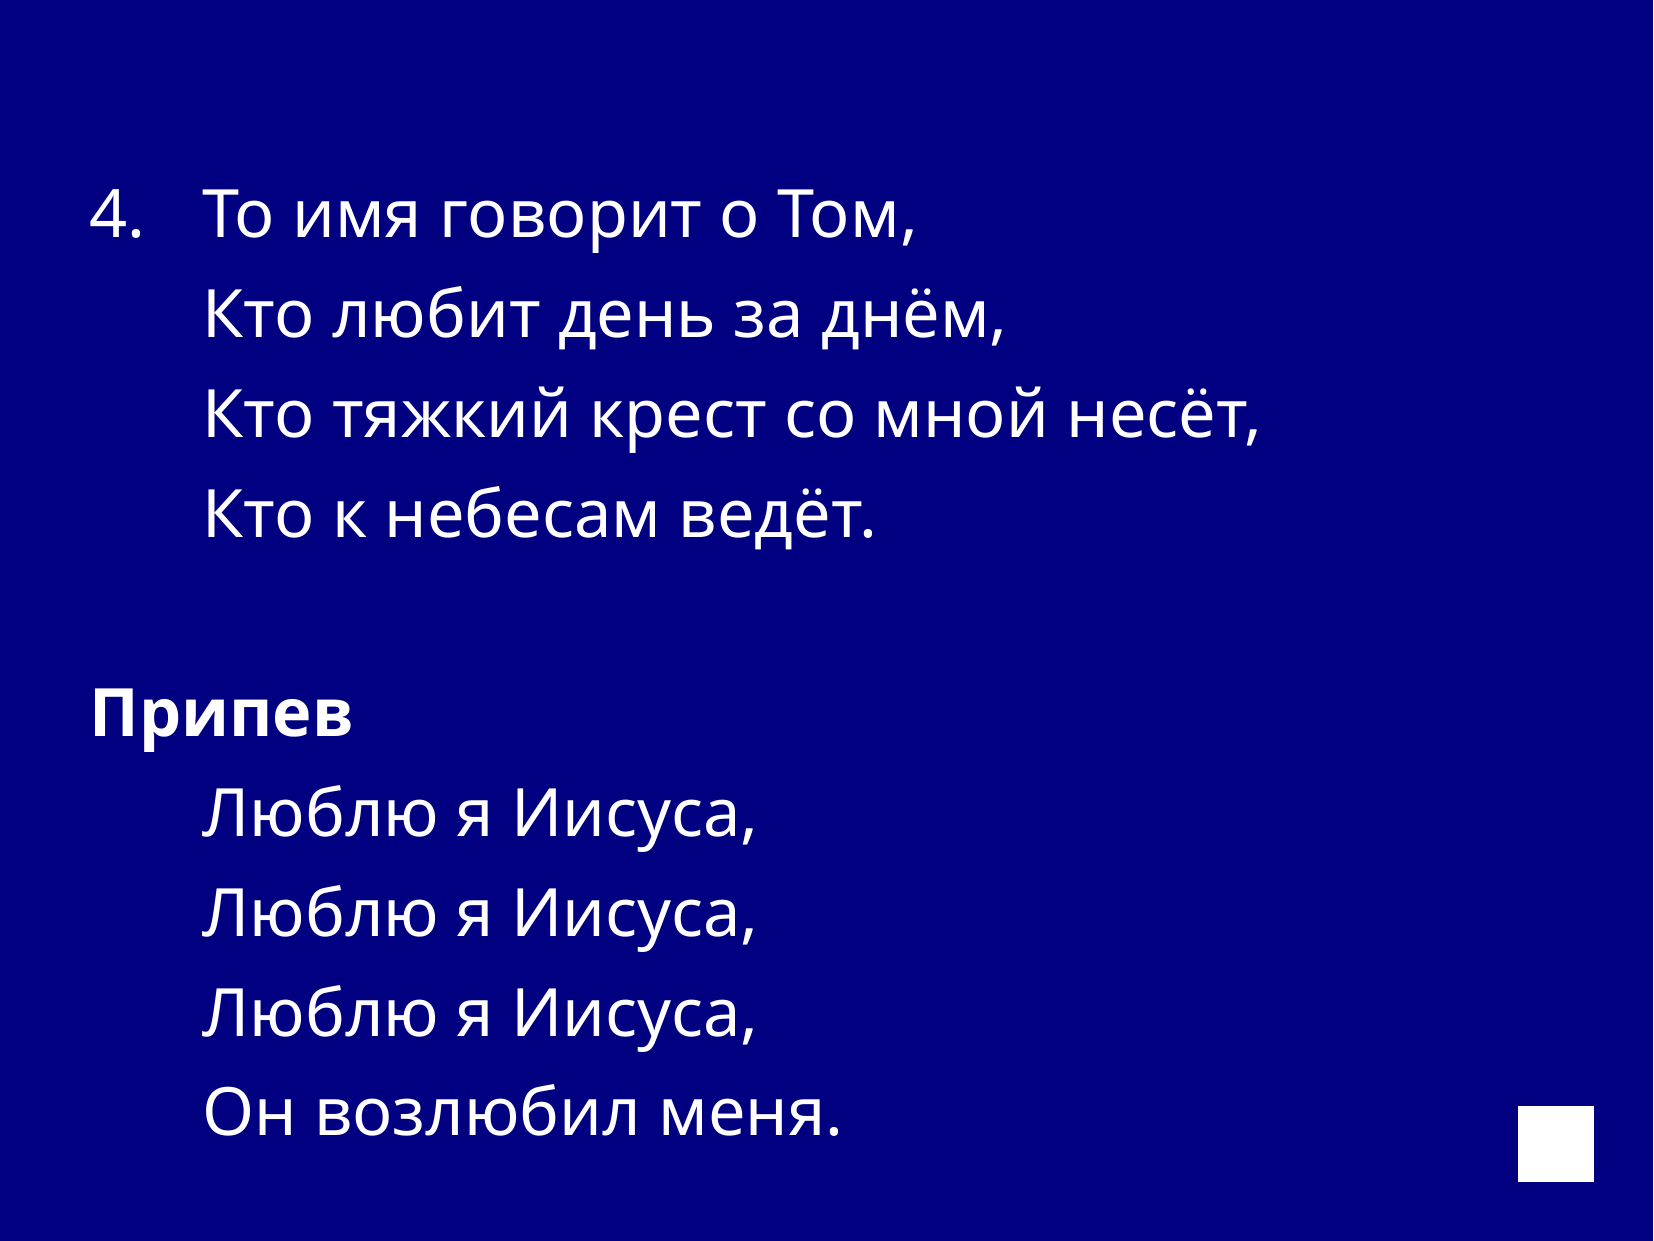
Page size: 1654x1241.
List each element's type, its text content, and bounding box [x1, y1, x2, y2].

text_box 4. То имя говорит о Том, Кто любит день за днём, Кто тяжкий крест со мной несёт, Кто к небесам ведёт. Припев Люблю я Иисуса, Люблю я Иисуса, Люблю я Иисуса, Он возлюбил меня. [75, 150, 1576, 1163]
text_box [1518, 1106, 1594, 1182]
